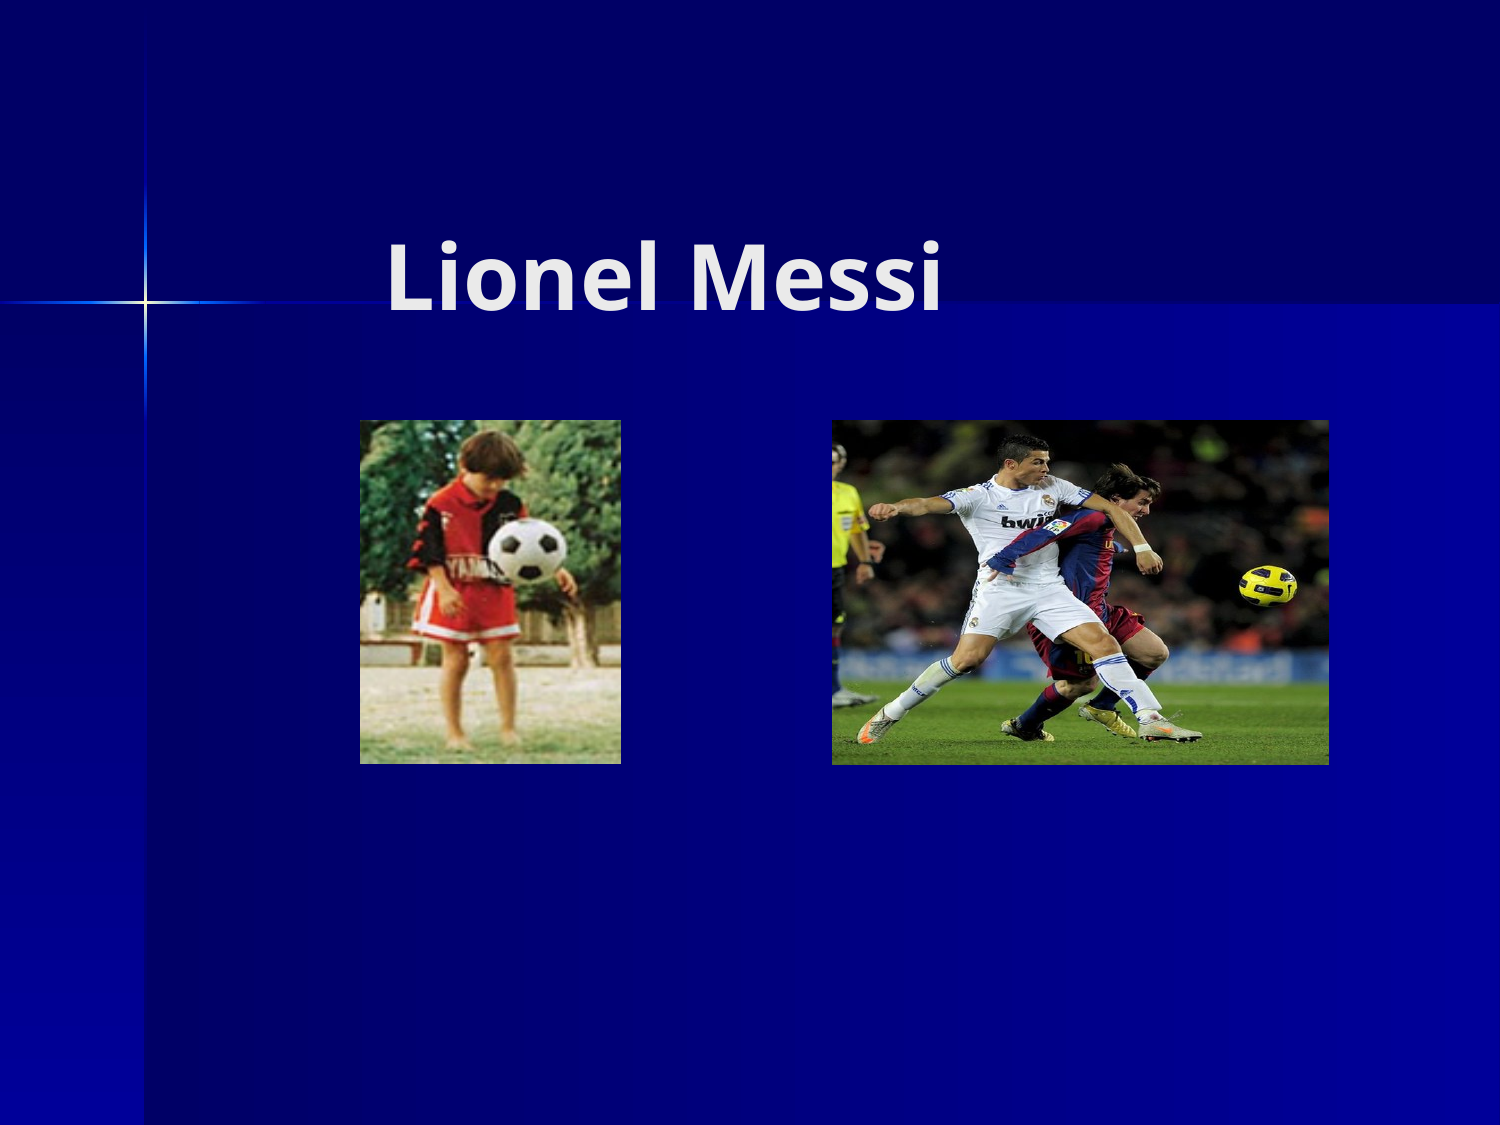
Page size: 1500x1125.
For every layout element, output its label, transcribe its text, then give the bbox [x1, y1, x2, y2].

picture [360, 420, 621, 764]
title Lionel Messi [218, 101, 1381, 337]
picture [832, 420, 1329, 765]
